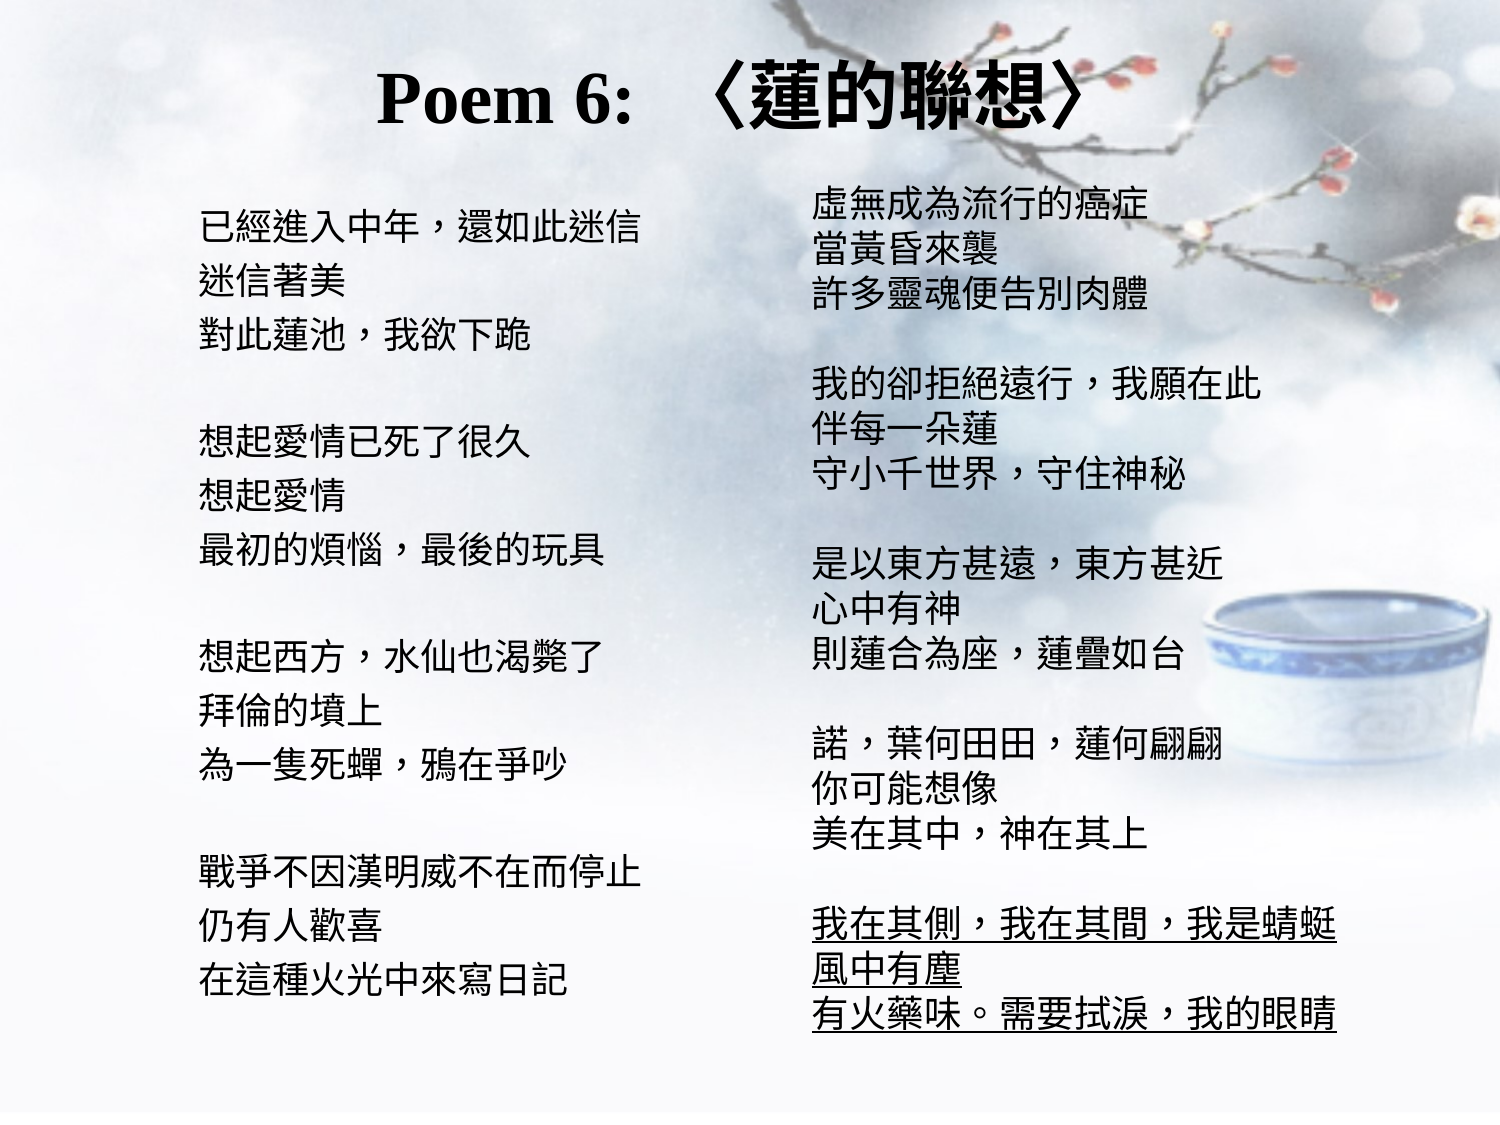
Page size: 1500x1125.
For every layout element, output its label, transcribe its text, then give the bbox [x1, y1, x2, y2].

text_box 虛無成為流行的癌症 當黃昏來襲 許多靈魂便告別肉體 我的卻拒絕遠行，我願在此 伴每一朵蓮 守小千世界，守住神秘 是以東方甚遠，東方甚近 心中有神 則蓮合為座，蓮疊如台 諾，葉何田田，蓮何翩翩 你可能想像 美在其中，神在其上 我在其側，我在其間，我是蜻蜓 風中有塵 有火藥味。需要拭淚，我的眼睛 [797, 172, 1412, 1125]
title Poem 6: 〈蓮的聯想〉 [75, 45, 1426, 233]
picture [0, 0, 1500, 1125]
list 已經進入中年，還如此迷信 迷信著美 對此蓮池，我欲下跪 想起愛情已死了很久 想起愛情 最初的煩惱，最後的玩具 想起西方，水仙也渴斃了 拜倫的墳上 為一隻死蟬，鴉在爭吵 戰爭不因漢明威不在而停止 仍有人歡喜 在這種火光中來寫日記 [183, 196, 786, 1071]
